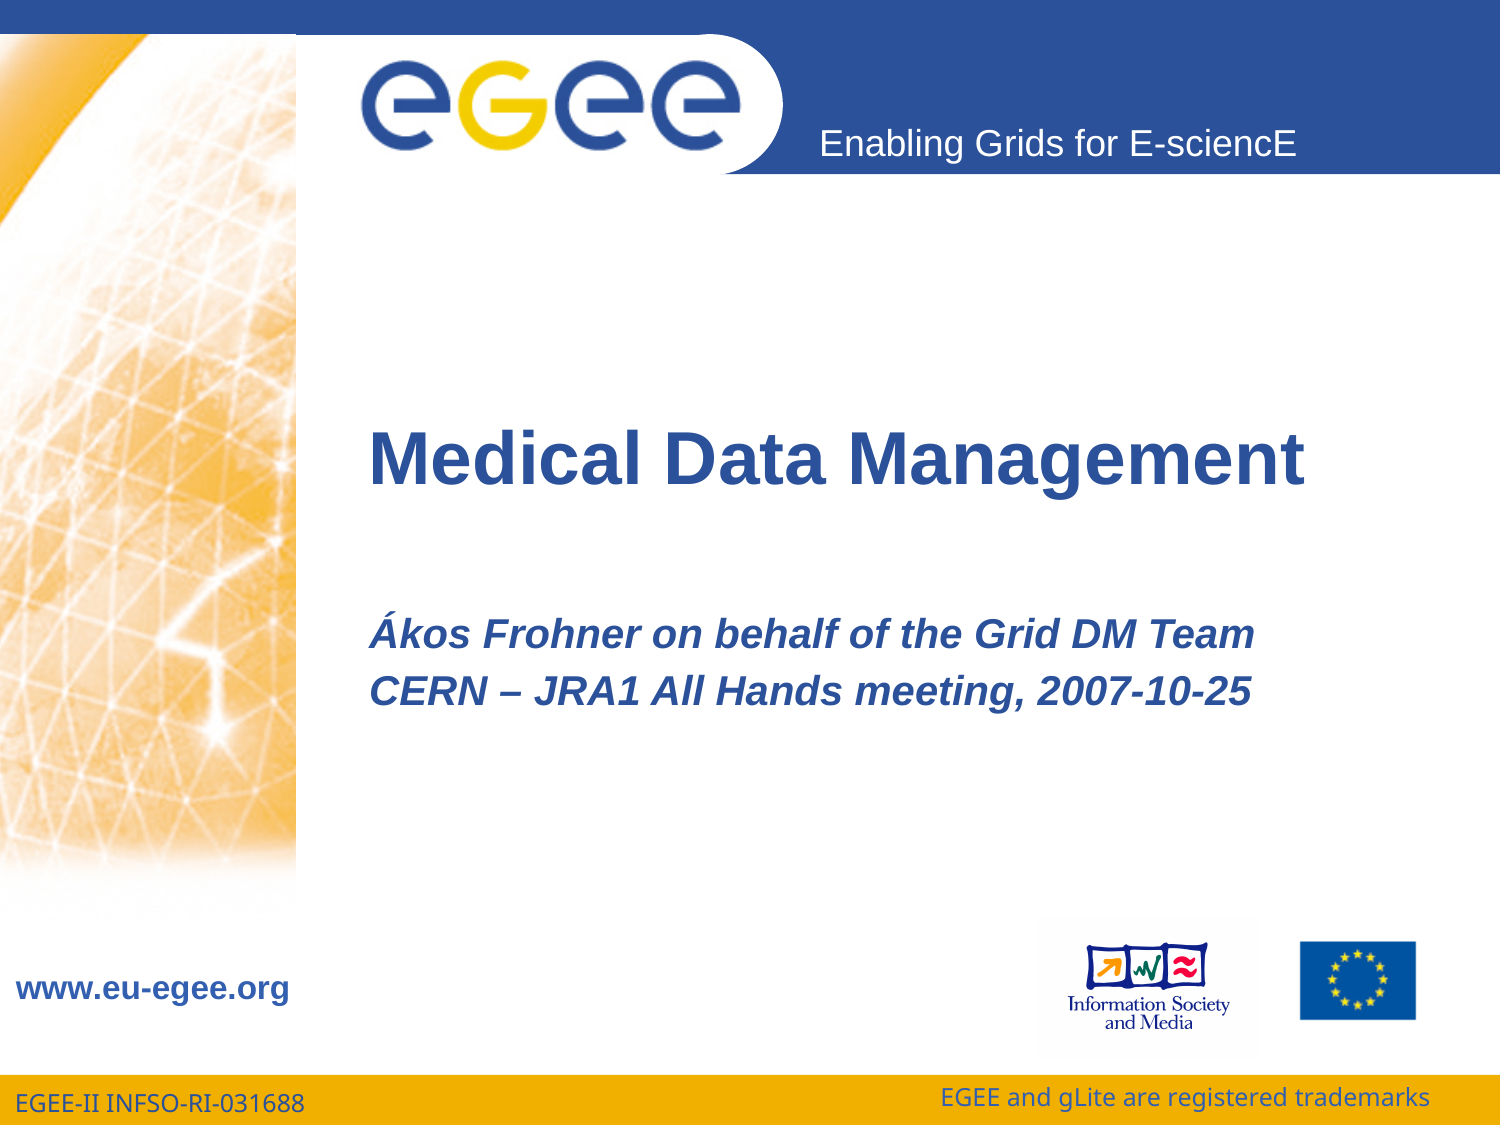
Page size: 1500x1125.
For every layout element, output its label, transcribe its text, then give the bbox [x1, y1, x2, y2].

picture [355, 56, 748, 154]
picture [0, 34, 296, 921]
picture [1291, 934, 1424, 1028]
subtitle Ákos Frohner on behalf of the Grid DM Team CERN – JRA1 All Hands meeting, 2007-10-25 [354, 603, 1424, 833]
title Medical Data Management [353, 409, 1423, 586]
picture [1038, 917, 1258, 1059]
